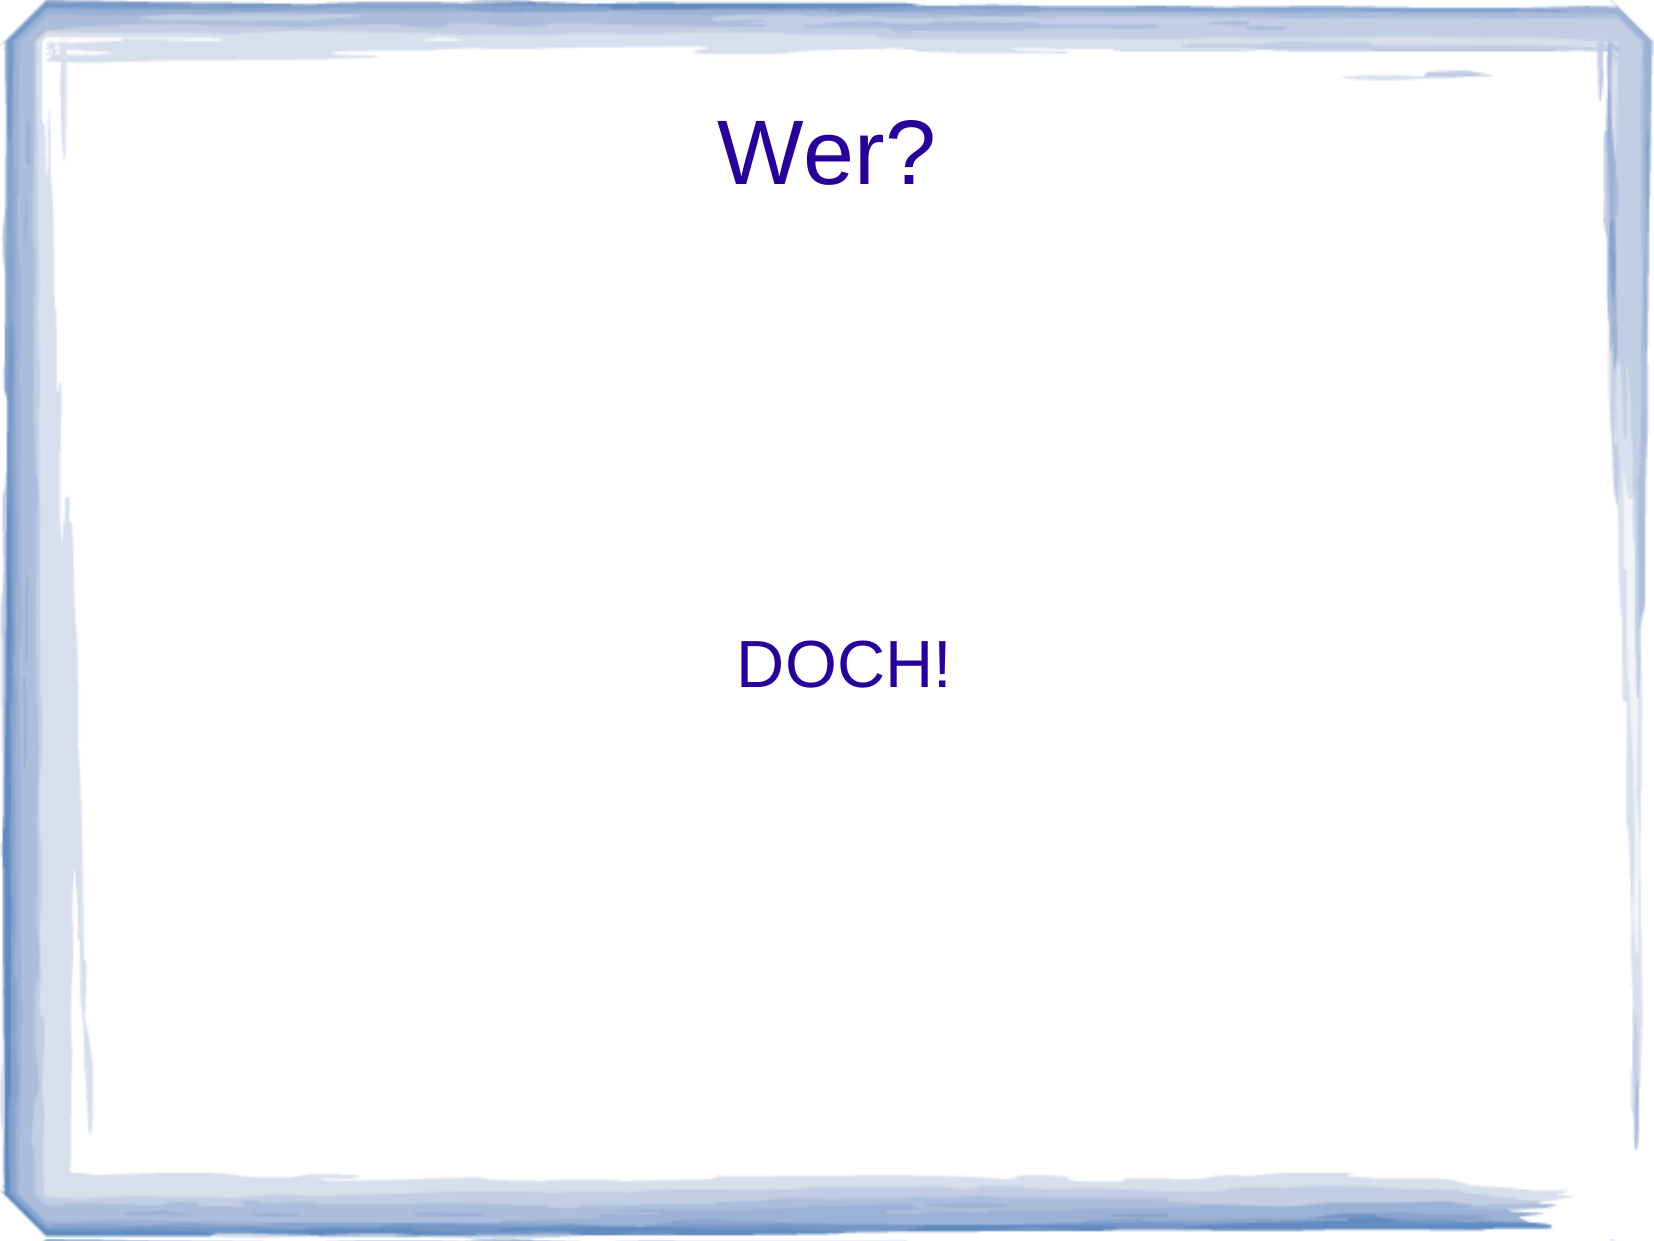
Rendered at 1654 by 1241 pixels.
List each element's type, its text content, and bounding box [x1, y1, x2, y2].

title Wer? [82, 49, 1571, 257]
subtitle DOCH! [118, 324, 1571, 1004]
picture [0, 0, 1654, 1241]
